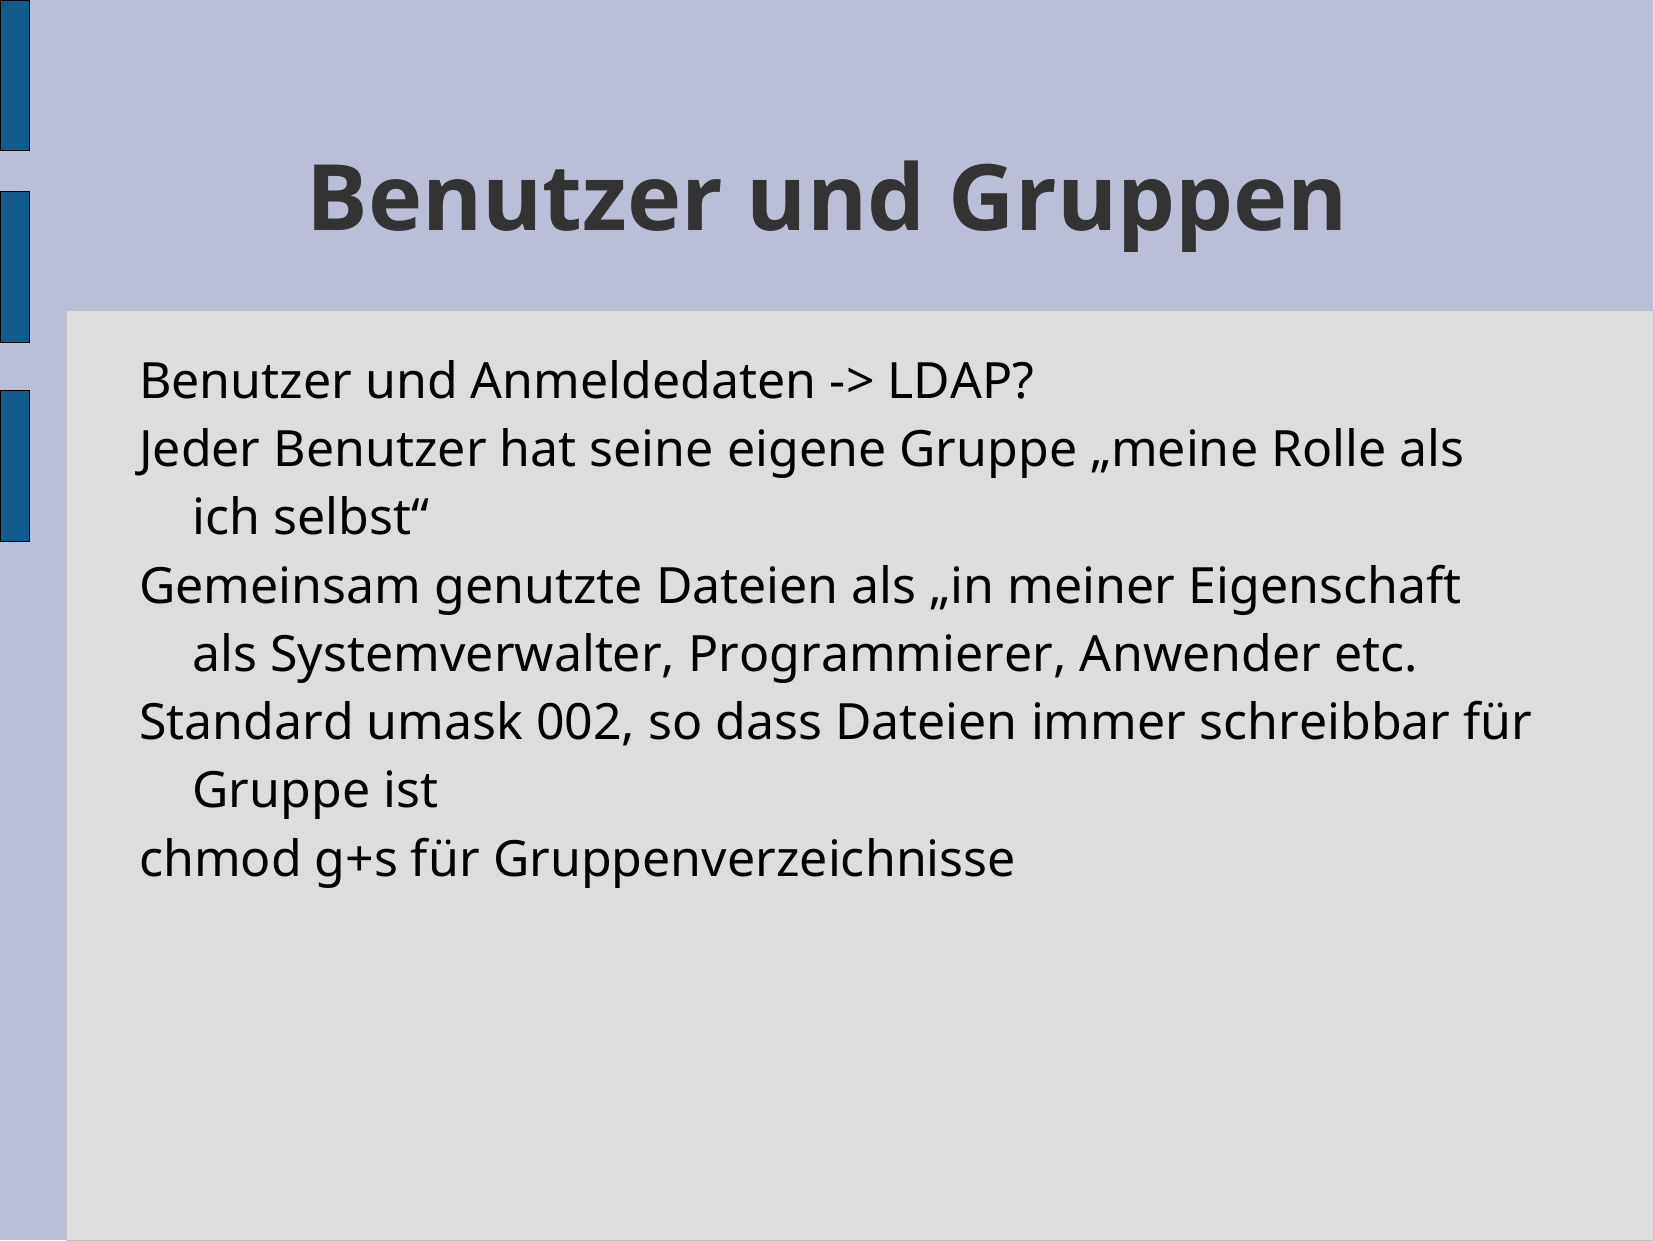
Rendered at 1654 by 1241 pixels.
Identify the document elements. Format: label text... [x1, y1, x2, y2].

title Benutzer und Gruppen [121, 91, 1534, 299]
list Benutzer und Anmeldedaten -> LDAP? Jeder Benutzer hat seine eigene Gruppe „meine Rolle als ich selbst“ Gemeinsam genutzte Dateien als „in meiner Eigenschaft als Systemverwalter, Programmierer, Anwender etc. Standard umask 002, so dass Dateien immer schreibbar für Gruppe ist chmod g+s für Gruppenverzeichnisse [121, 344, 1534, 1127]
